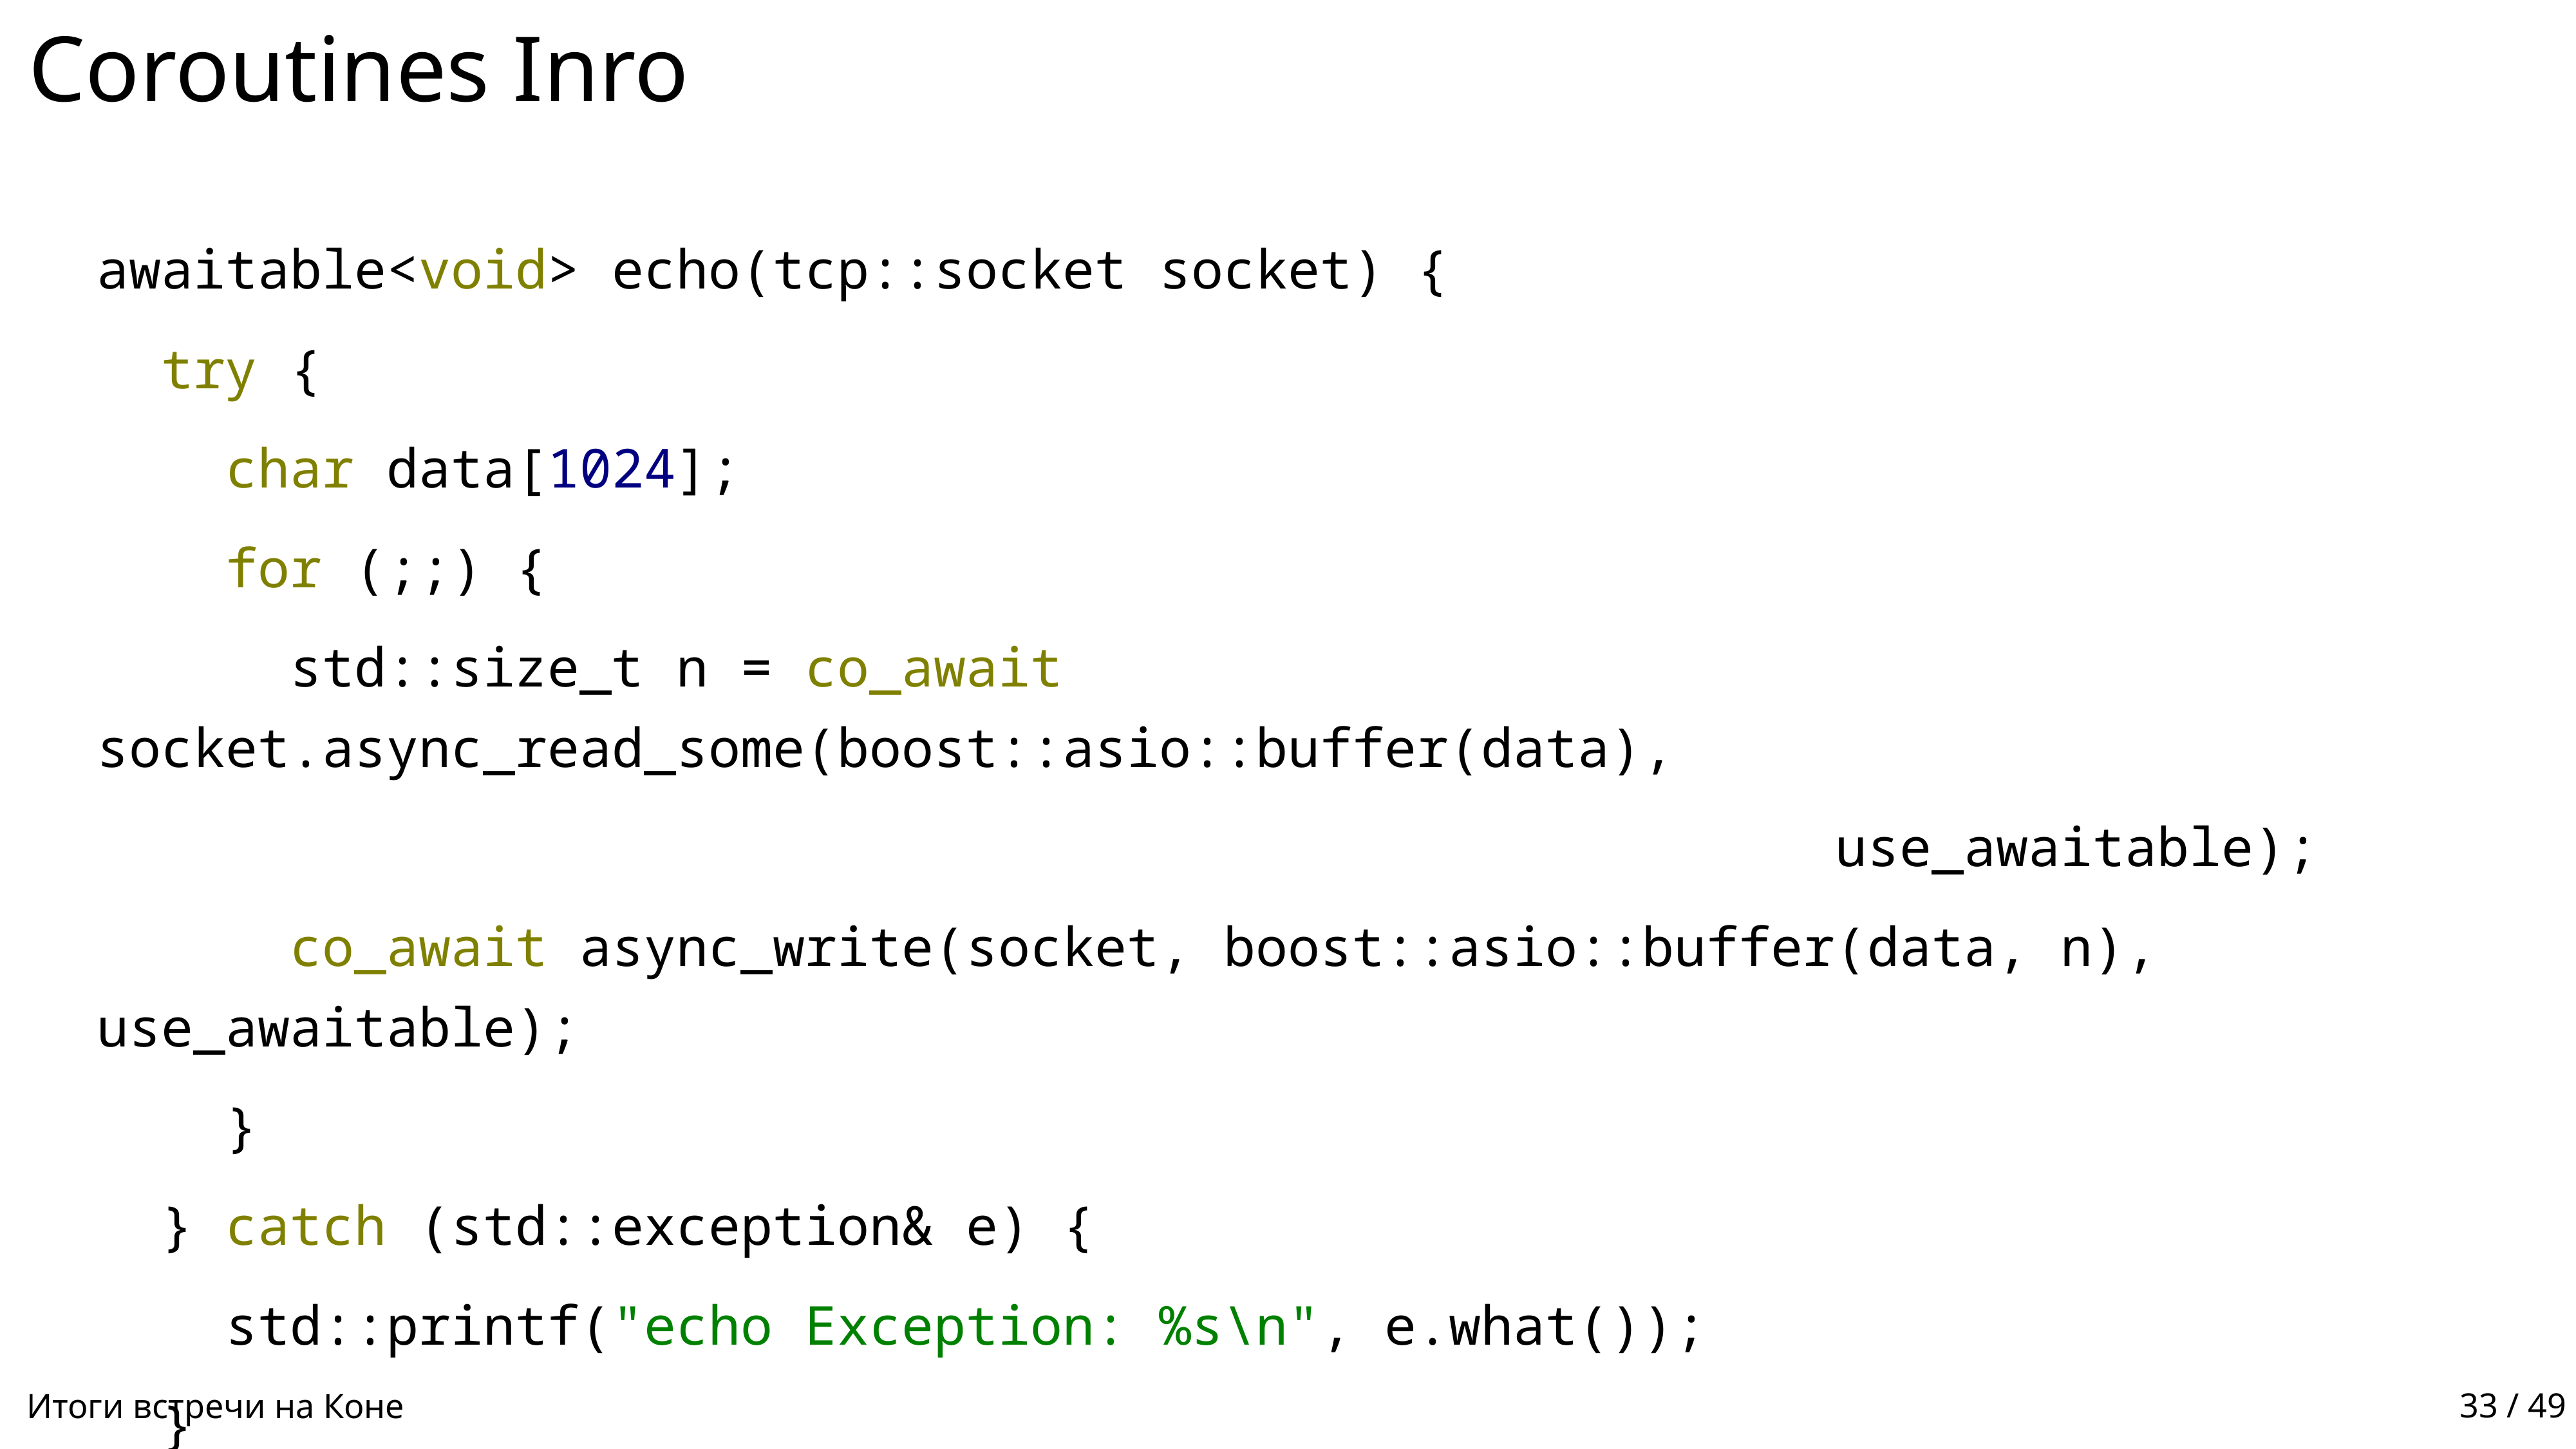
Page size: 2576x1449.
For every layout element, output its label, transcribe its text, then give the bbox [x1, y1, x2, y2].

list Итоги встречи на Коне [17, 1376, 1114, 1431]
list awaitable<void> echo(tcp::socket socket) { try { char data[1024]; for (;;) { std::size_t n = co_await socket.async_read_some(boost::asio::buffer(data), use_awaitable); co_await async_write(socket, boost::asio::buffer(data, n), use_awaitable); } } catch (std::exception& e) { std::printf("echo Exception: %s\n", e.what()); } } [87, 214, 2550, 1382]
title Coroutines Inro [19, 19, 2550, 155]
list <number> / 49 [1479, 1376, 2576, 1431]
